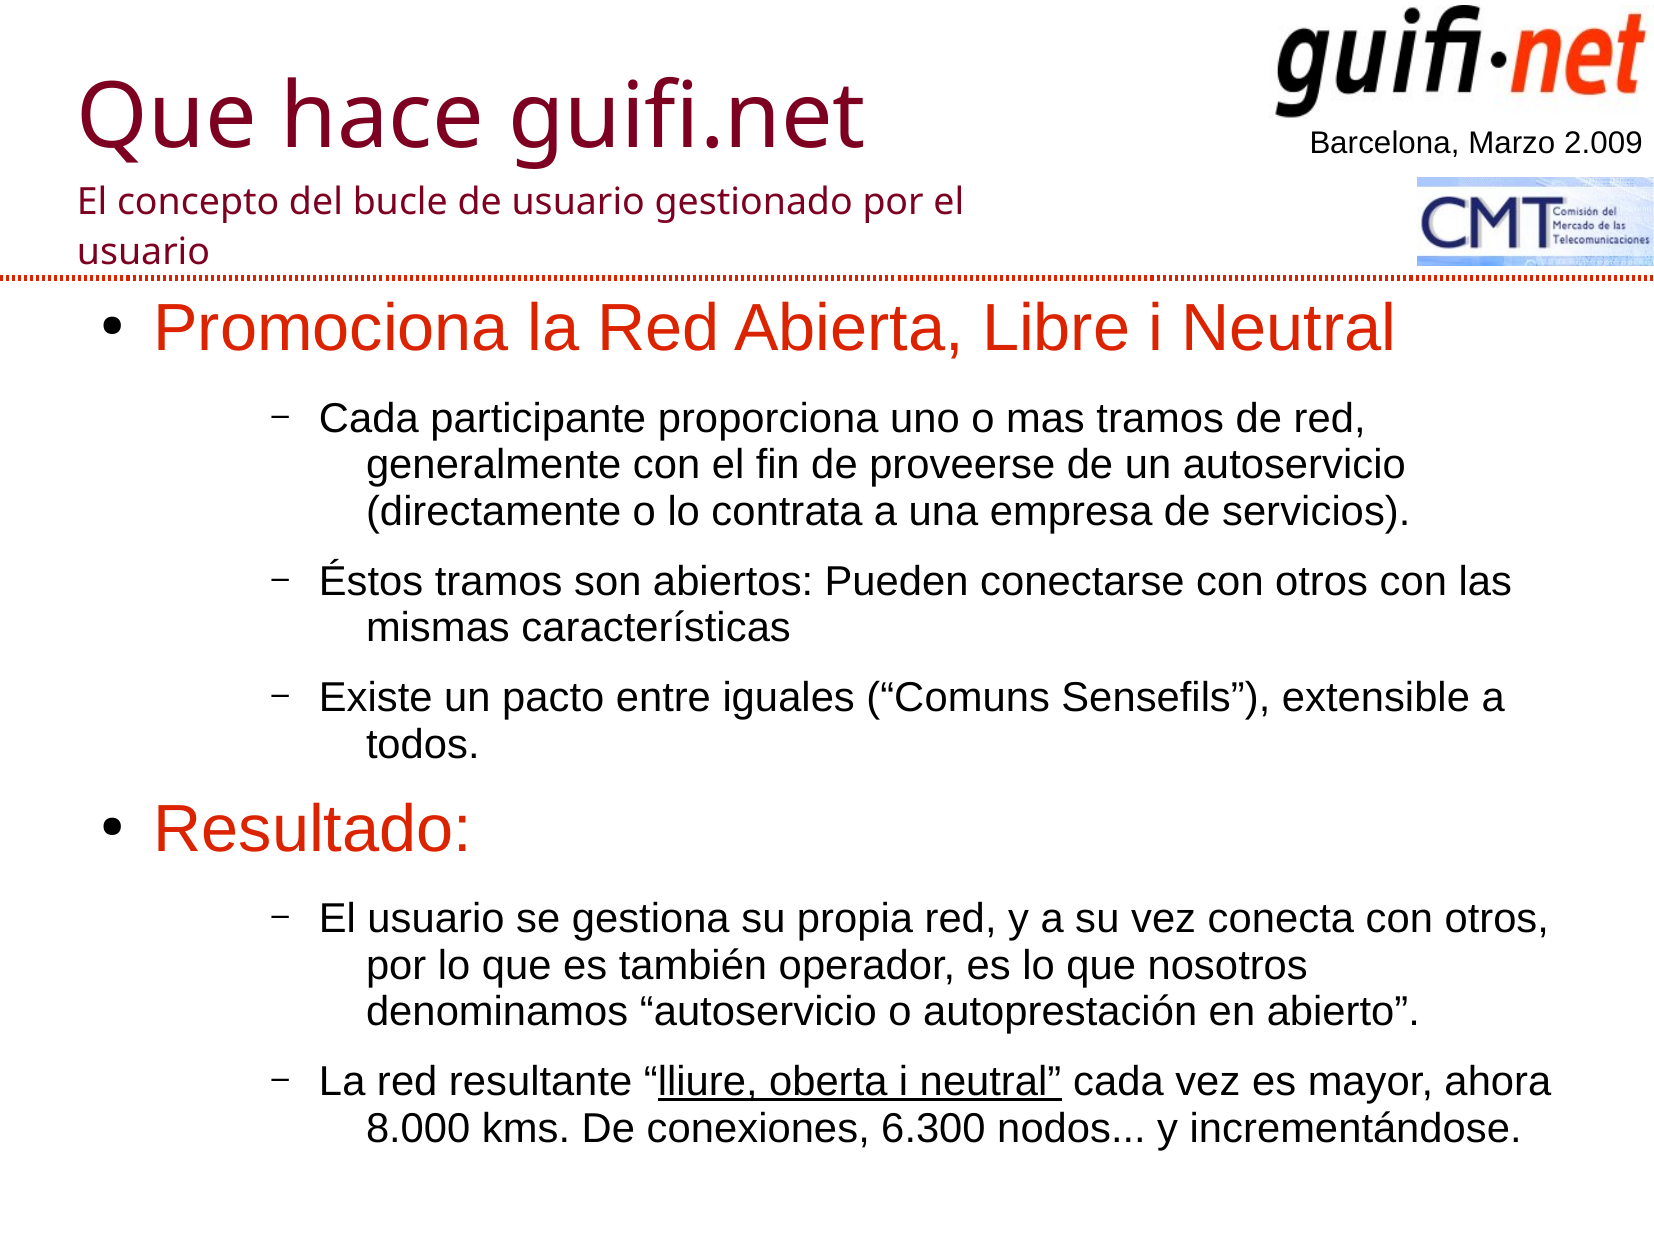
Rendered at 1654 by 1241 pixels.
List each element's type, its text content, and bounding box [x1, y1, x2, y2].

title Que hace guifi.net El concepto del bucle de usuario gestionado por el usuario [76, 66, 1093, 259]
picture [1417, 177, 1654, 266]
list Promociona la Red Abierta, Libre i Neutral Cada participante proporciona uno o mas tramos de red, generalmente con el fin de proveerse de un autoservicio (directamente o lo contrata a una empresa de servicios). Éstos tramos son abiertos: Pueden conectarse con otros con las mismas características Existe un pacto entre iguales (“Comuns Sensefils”), extensible a todos. Resultado: El usuario se gestiona su propia red, y a su vez conecta con otros, por lo que es también operador, es lo que nosotros denominamos “autoservicio o autoprestación en abierto”. La red resultante “lliure, oberta i neutral” cada vez es mayor, ahora 8.000 kms. De conexiones, 6.300 nodos... y incrementándose. [82, 290, 1571, 1152]
picture [1269, 5, 1654, 119]
